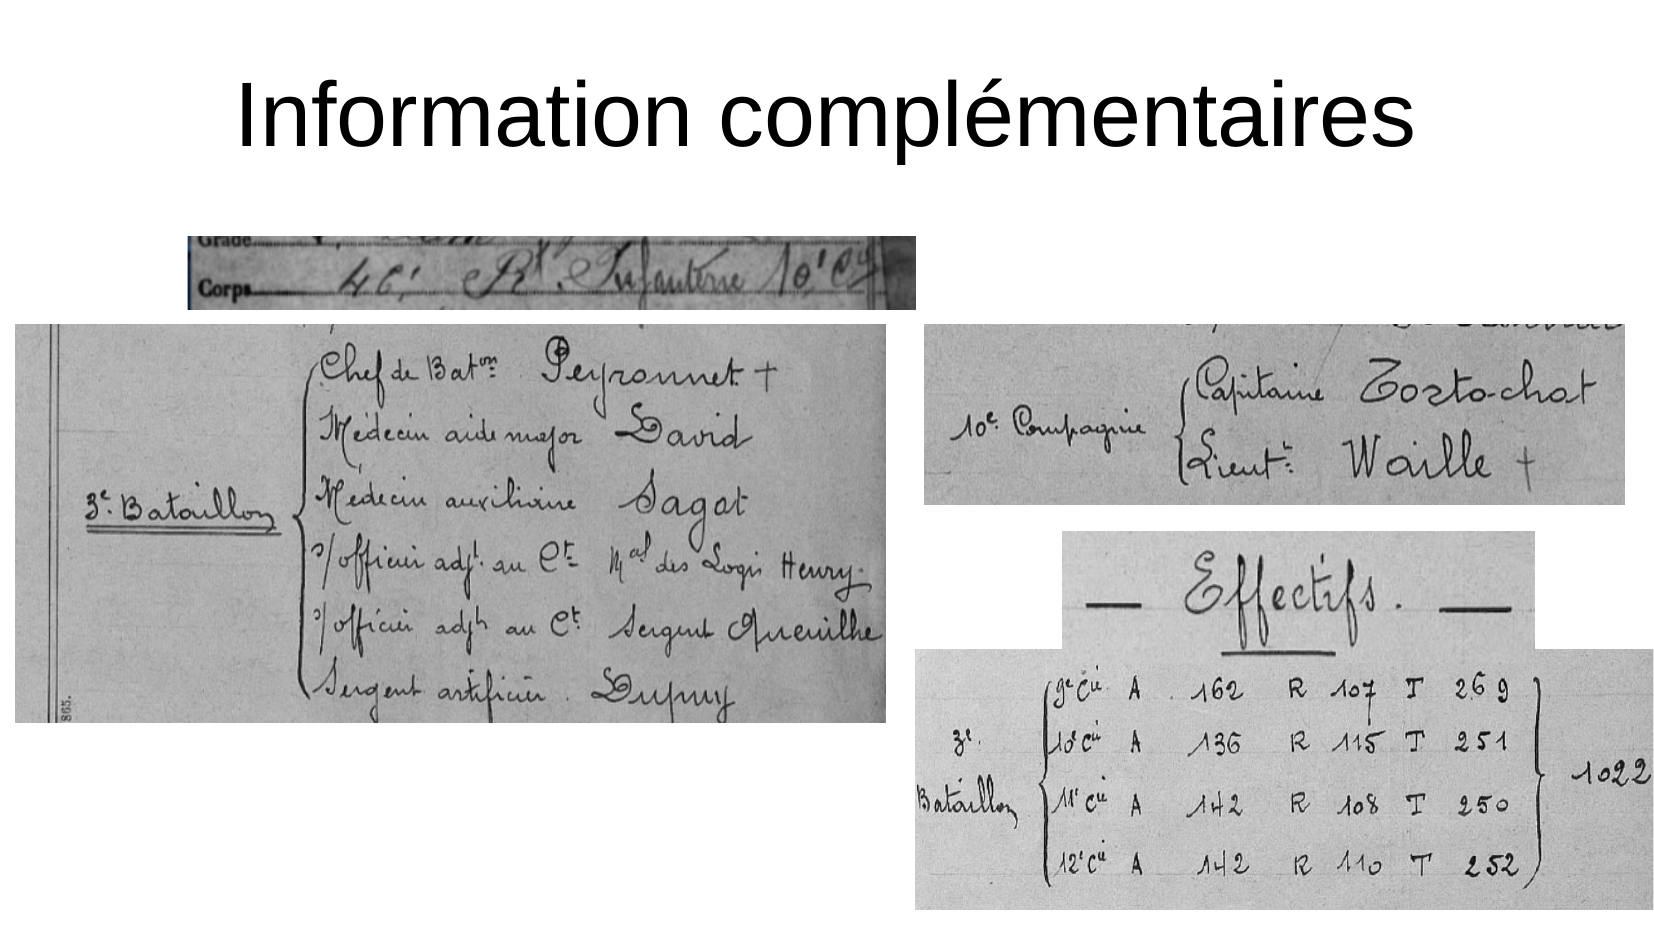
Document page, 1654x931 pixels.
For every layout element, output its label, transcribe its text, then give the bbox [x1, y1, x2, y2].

title Information complémentaires [82, 37, 1571, 193]
picture [177, 236, 916, 310]
picture [915, 531, 1654, 910]
picture [924, 324, 1625, 505]
picture [15, 324, 886, 723]
